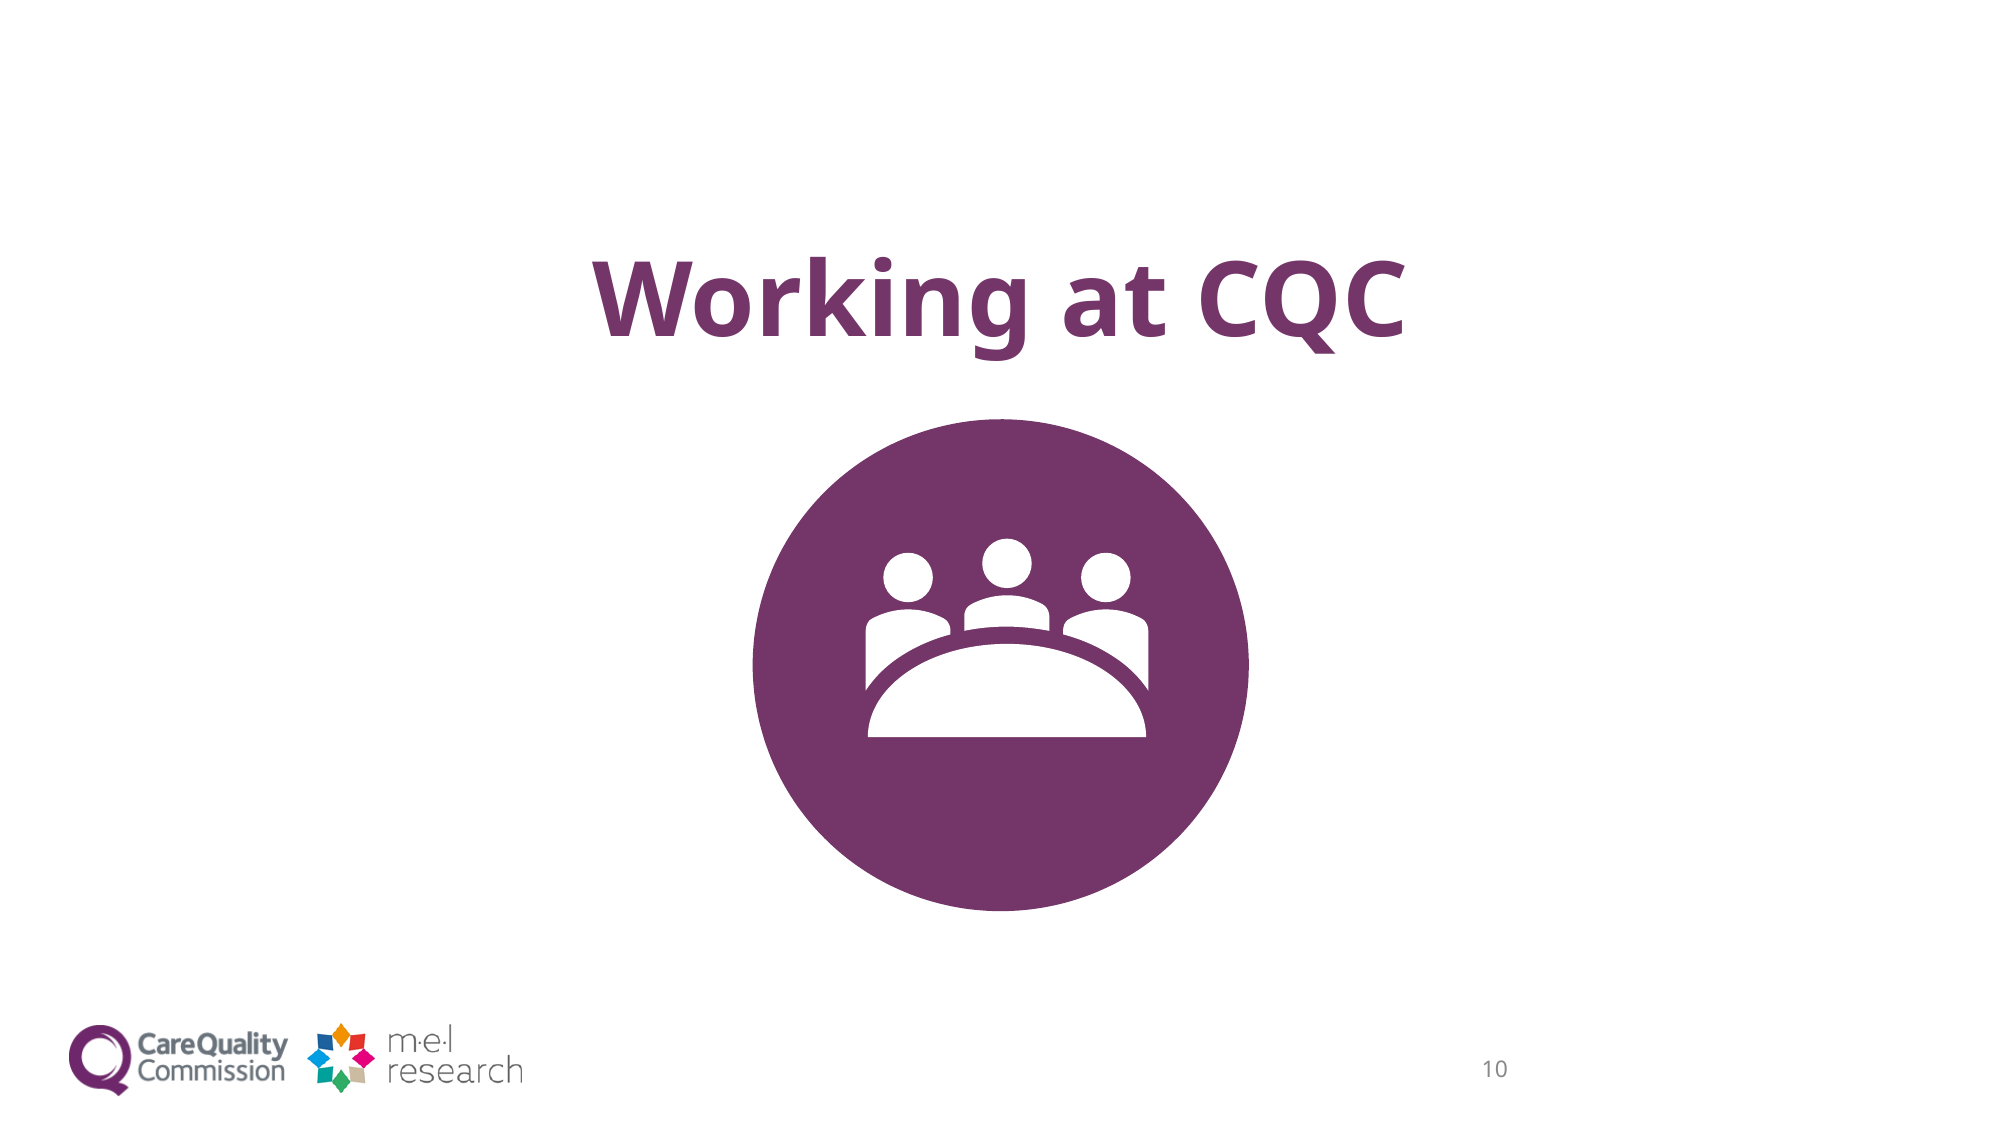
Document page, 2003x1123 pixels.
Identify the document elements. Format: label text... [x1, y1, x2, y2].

title Working at CQC [131, 210, 1871, 327]
text_box [752, 482, 1249, 912]
text_box [855, 419, 1147, 466]
picture [835, 466, 1179, 810]
slide_number 10 [1466, 1039, 1934, 1100]
picture [307, 1023, 522, 1093]
picture [67, 1023, 291, 1099]
